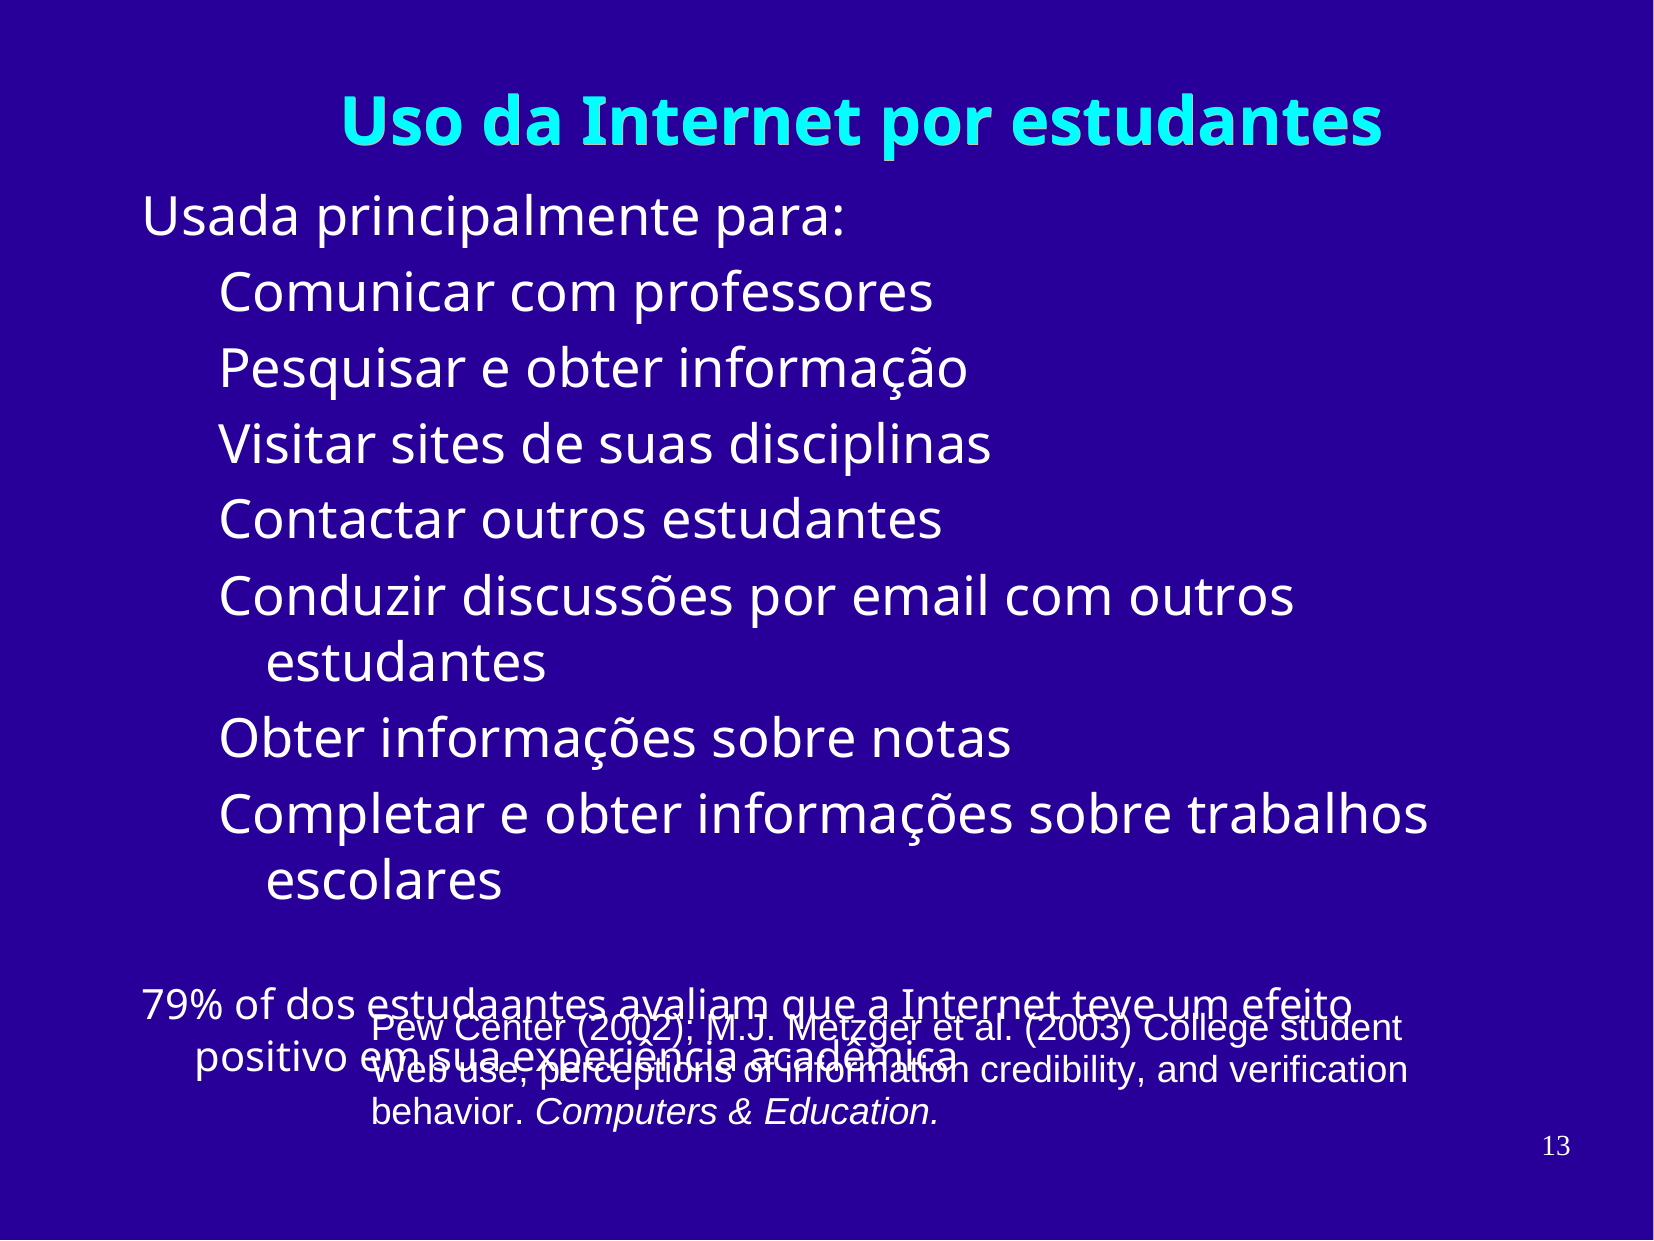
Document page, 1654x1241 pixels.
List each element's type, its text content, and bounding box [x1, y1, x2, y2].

title Uso da Internet por estudantes [324, 37, 1426, 174]
text_box Pew Center (2002); M.J. Metzger et al. (2003) College student Web use, perceptions of information credibility, and verification behavior. Computers & Education. [356, 999, 1469, 1199]
list Usada principalmente para: Comunicar com professores Pesquisar e obter informação Visitar sites de suas disciplinas Contactar outros estudantes Conduzir discussões por email com outros estudantes Obter informações sobre notas Completar e obter informações sobre trabalhos escolares 79% of dos estudaantes avaliam que a Internet teve um efeito positivo em sua experiência acadêmica [108, 174, 1525, 975]
